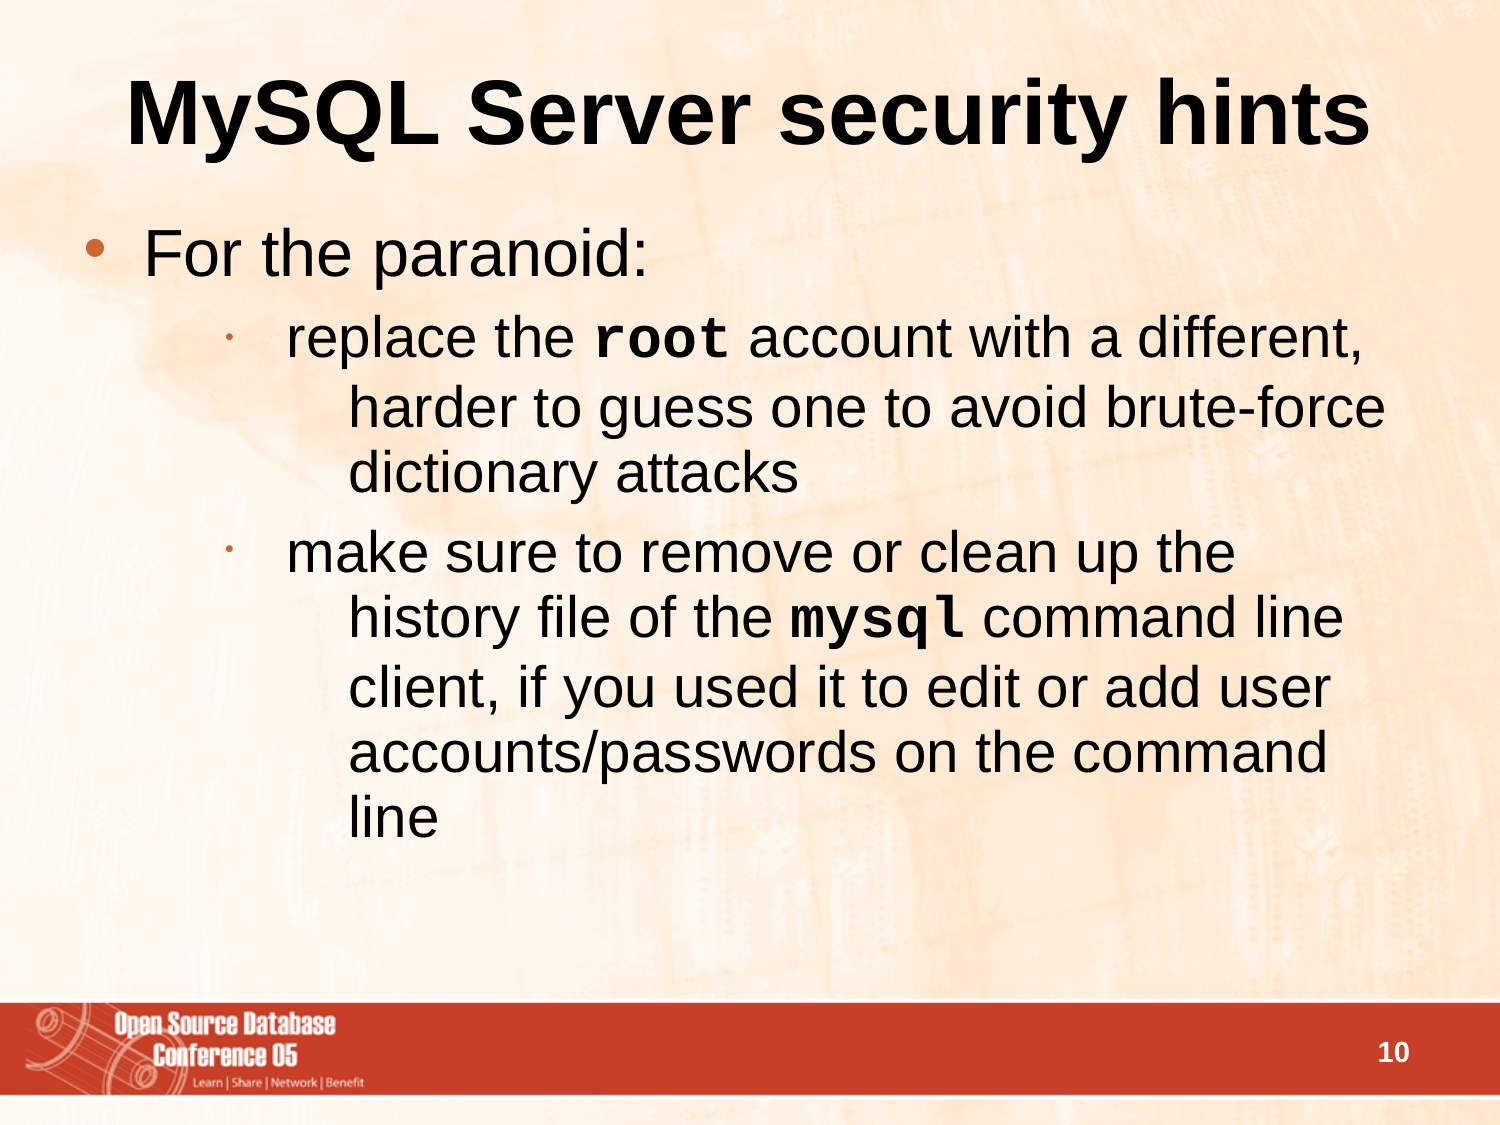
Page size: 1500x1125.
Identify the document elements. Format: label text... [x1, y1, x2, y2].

title MySQL Server security hints [75, 18, 1426, 207]
list For the paranoid: replace the root account with a different, harder to guess one to avoid brute-force dictionary attacks make sure to remove or clean up the history file of the mysql command line client, if you used it to edit or add user accounts/passwords on the command line [75, 220, 1426, 977]
picture [0, 0, 1500, 1125]
